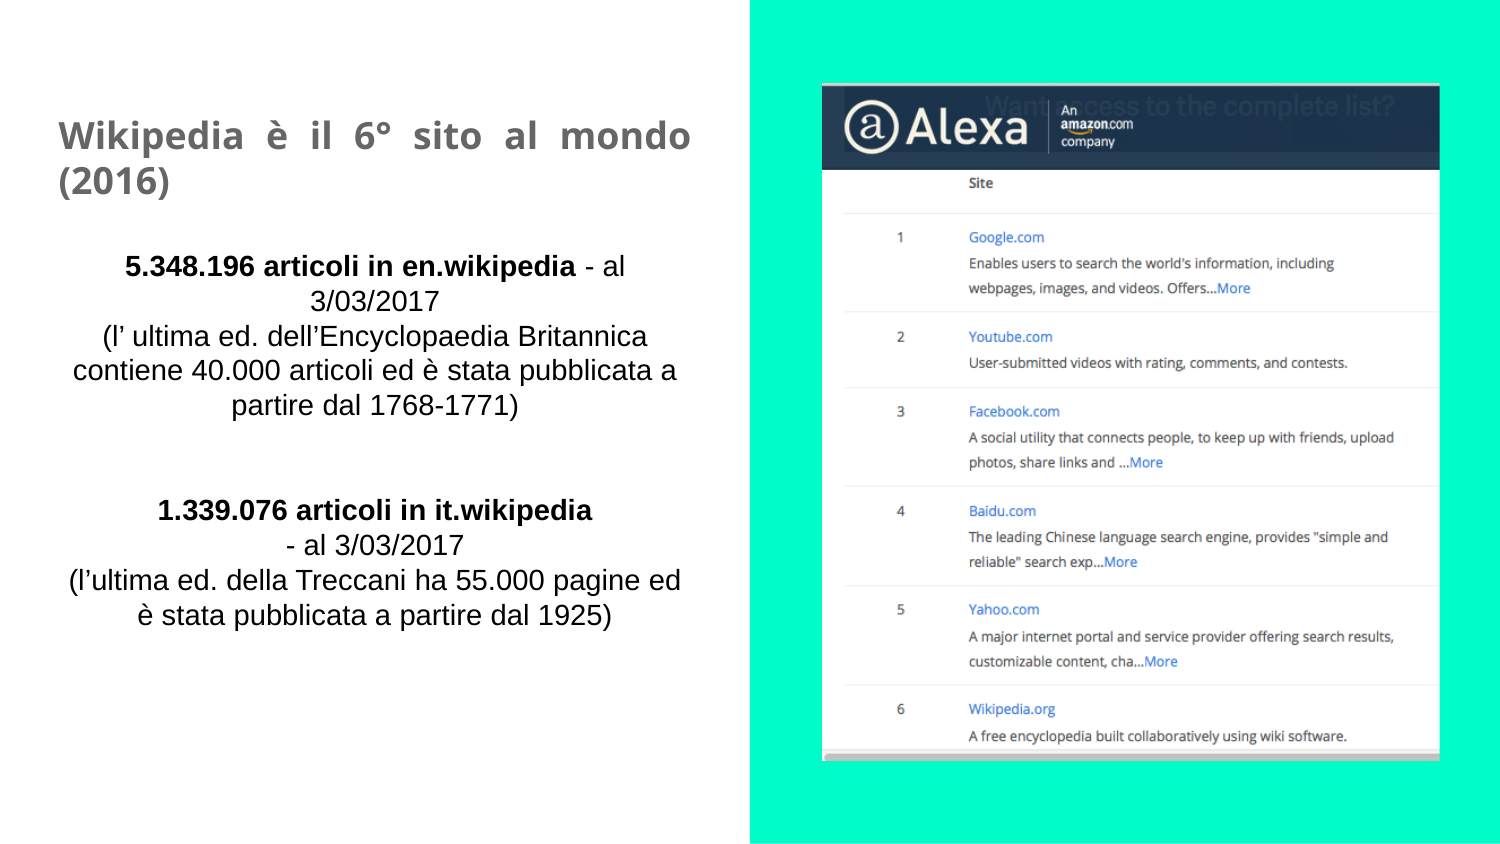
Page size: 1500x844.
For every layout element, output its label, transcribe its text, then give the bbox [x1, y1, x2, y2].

subtitle Wikipedia è il 6° sito al mondo (2016) 5.348.196 articoli in en.wikipedia - al 3/03/2017 (l’ ultima ed. dell’Encyclopaedia Britannica contiene 40.000 articoli ed è stata pubblicata a partire dal 1768-1771) 1.339.076 articoli in it.wikipedia - al 3/03/2017 (l’ultima ed. della Treccani ha 55.000 pagine ed è stata pubblicata a partire dal 1925) [43, 96, 708, 703]
picture [810, 83, 1440, 761]
